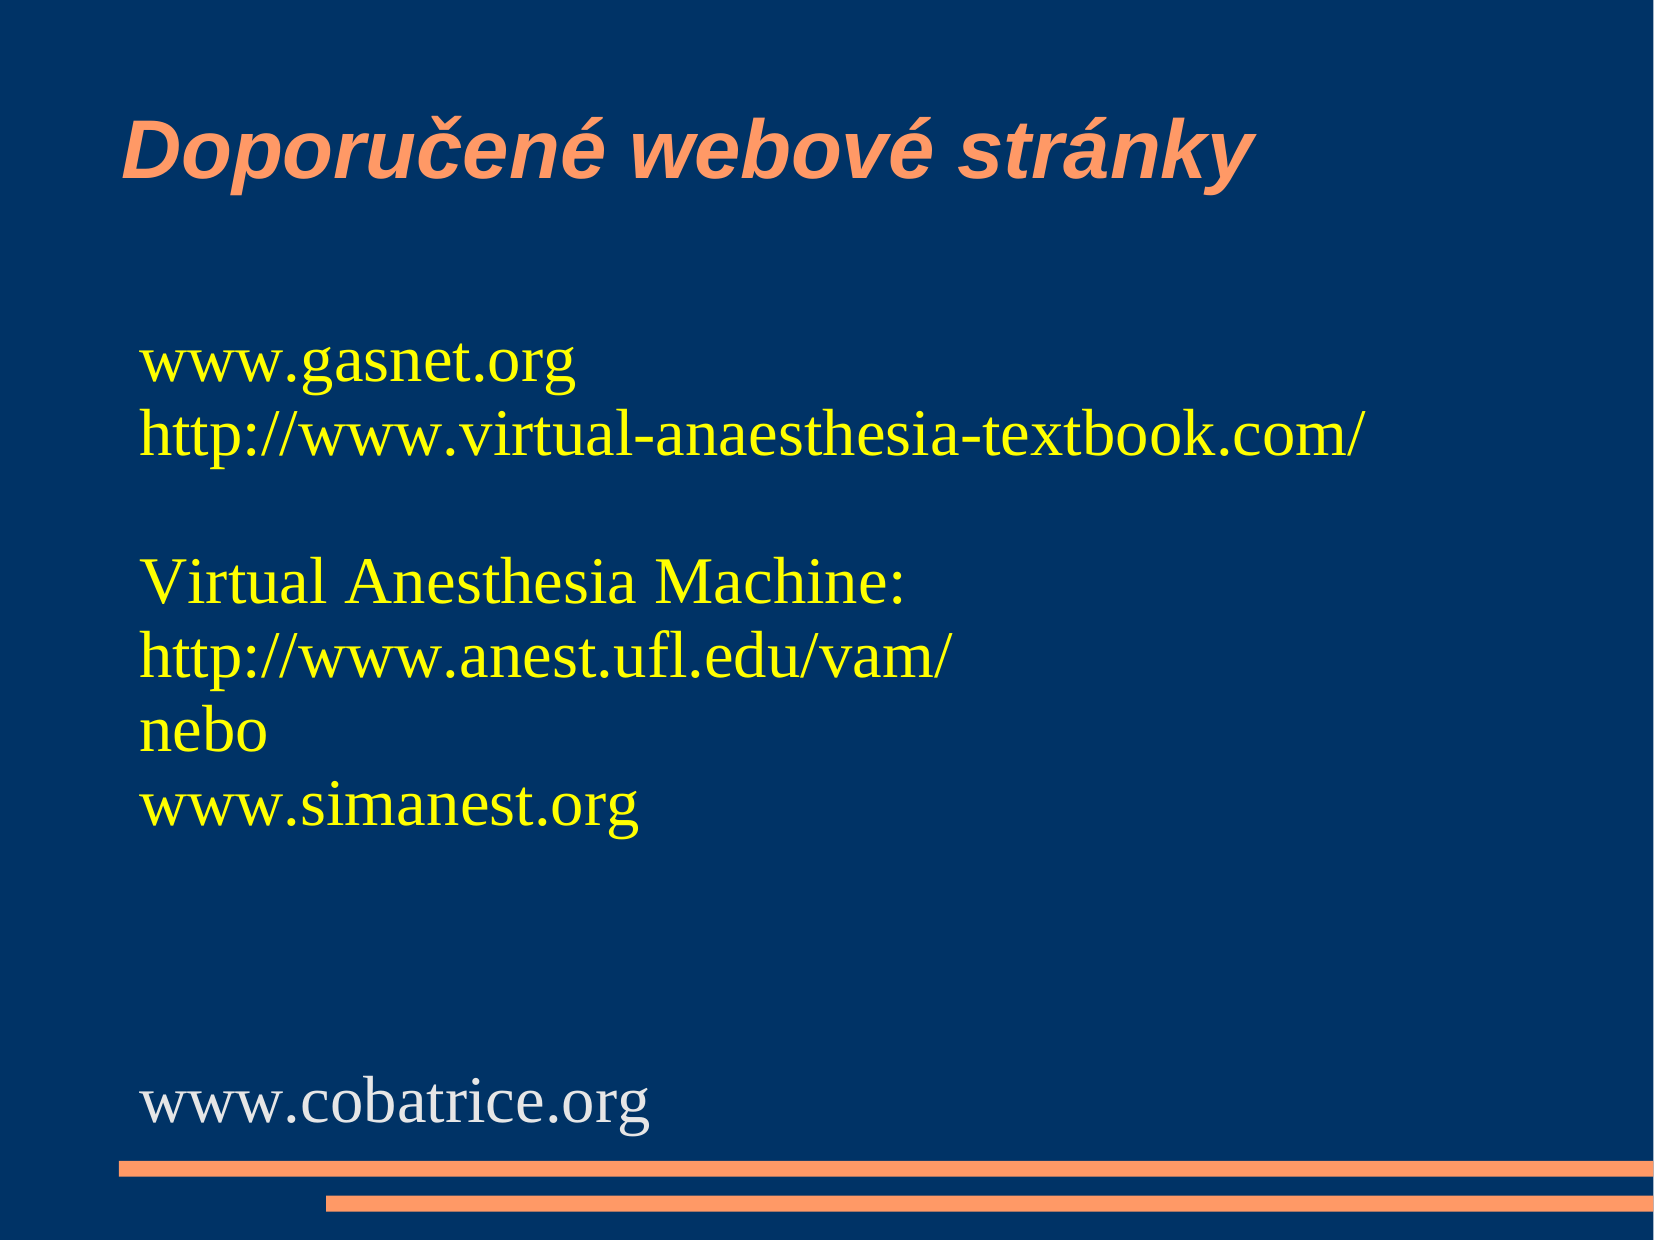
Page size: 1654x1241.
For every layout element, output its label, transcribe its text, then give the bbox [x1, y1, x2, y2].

list www.gasnet.org http://www.virtual-anaesthesia-textbook.com/ Virtual Anesthesia Machine: http://www.anest.ufl.edu/vam/ nebo www.simanest.org www.cobatrice.org [121, 322, 1561, 1137]
title Doporučené webové stránky [121, 46, 1534, 254]
